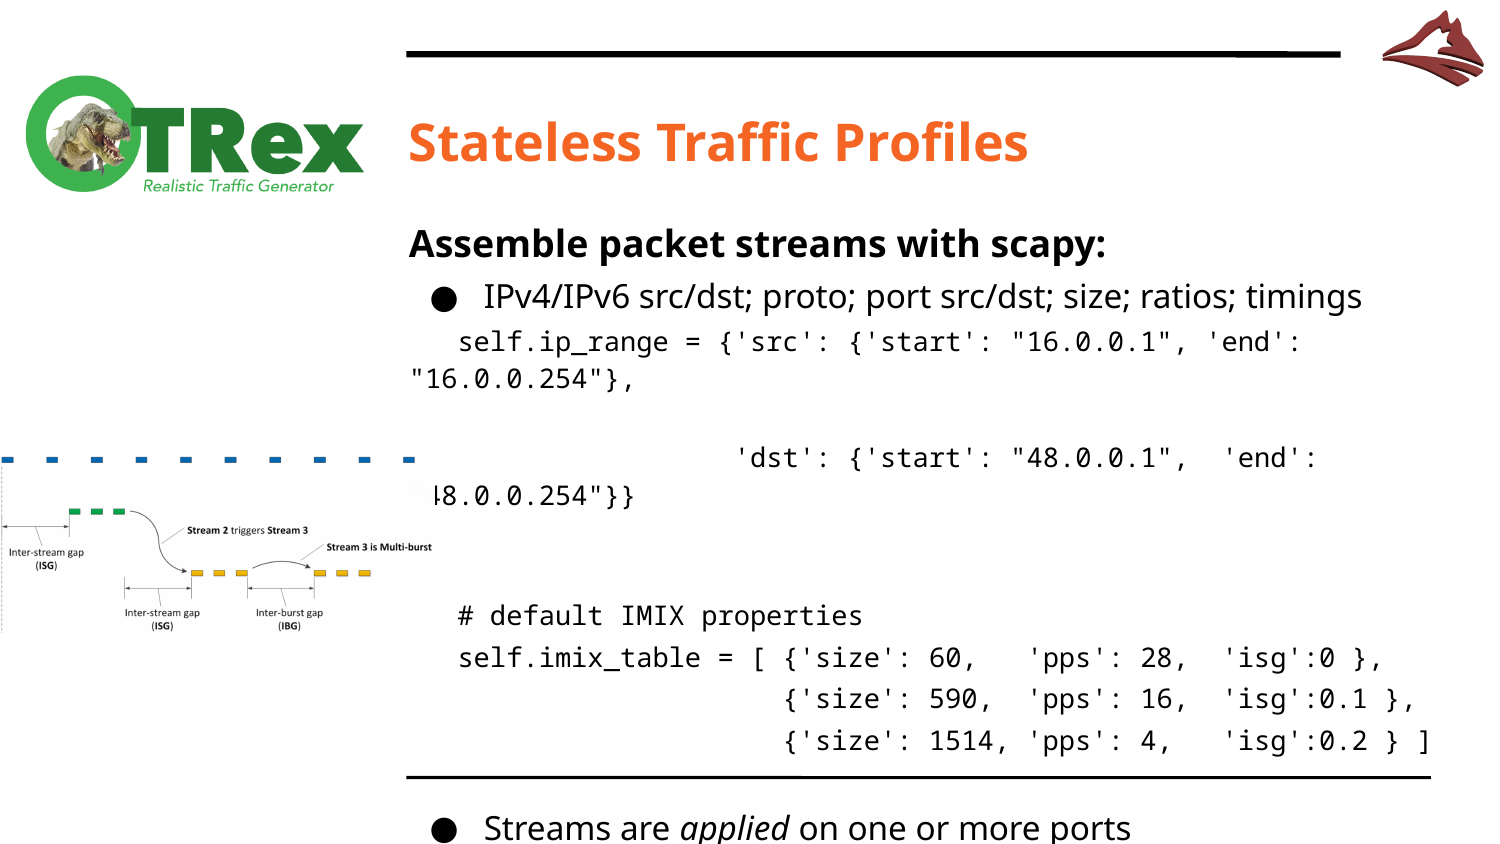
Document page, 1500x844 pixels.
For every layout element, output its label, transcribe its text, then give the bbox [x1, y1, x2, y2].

title Stateless Traffic Profiles [393, 94, 1431, 199]
picture [15, 66, 375, 199]
picture [1382, 10, 1484, 87]
list Assemble packet streams with scapy: IPv4/IPv6 src/dst; proto; port src/dst; size; ratios; timings self.ip_range = {'src': {'start': "16.0.0.1", 'end': "16.0.0.254"}, 'dst': {'start': "48.0.0.1", 'end': "48.0.0.254"}} # default IMIX properties self.imix_table = [ {'size': 60, 'pps': 28, 'isg':0 }, {'size': 590, 'pps': 16, 'isg':0.1 }, {'size': 1514, 'pps': 4, 'isg':0.2 } ] Streams are applied on one or more ports Ports are configured to send a rate of traffic (bps, pps or % of line) [393, 198, 1491, 756]
picture [0, 456, 435, 633]
